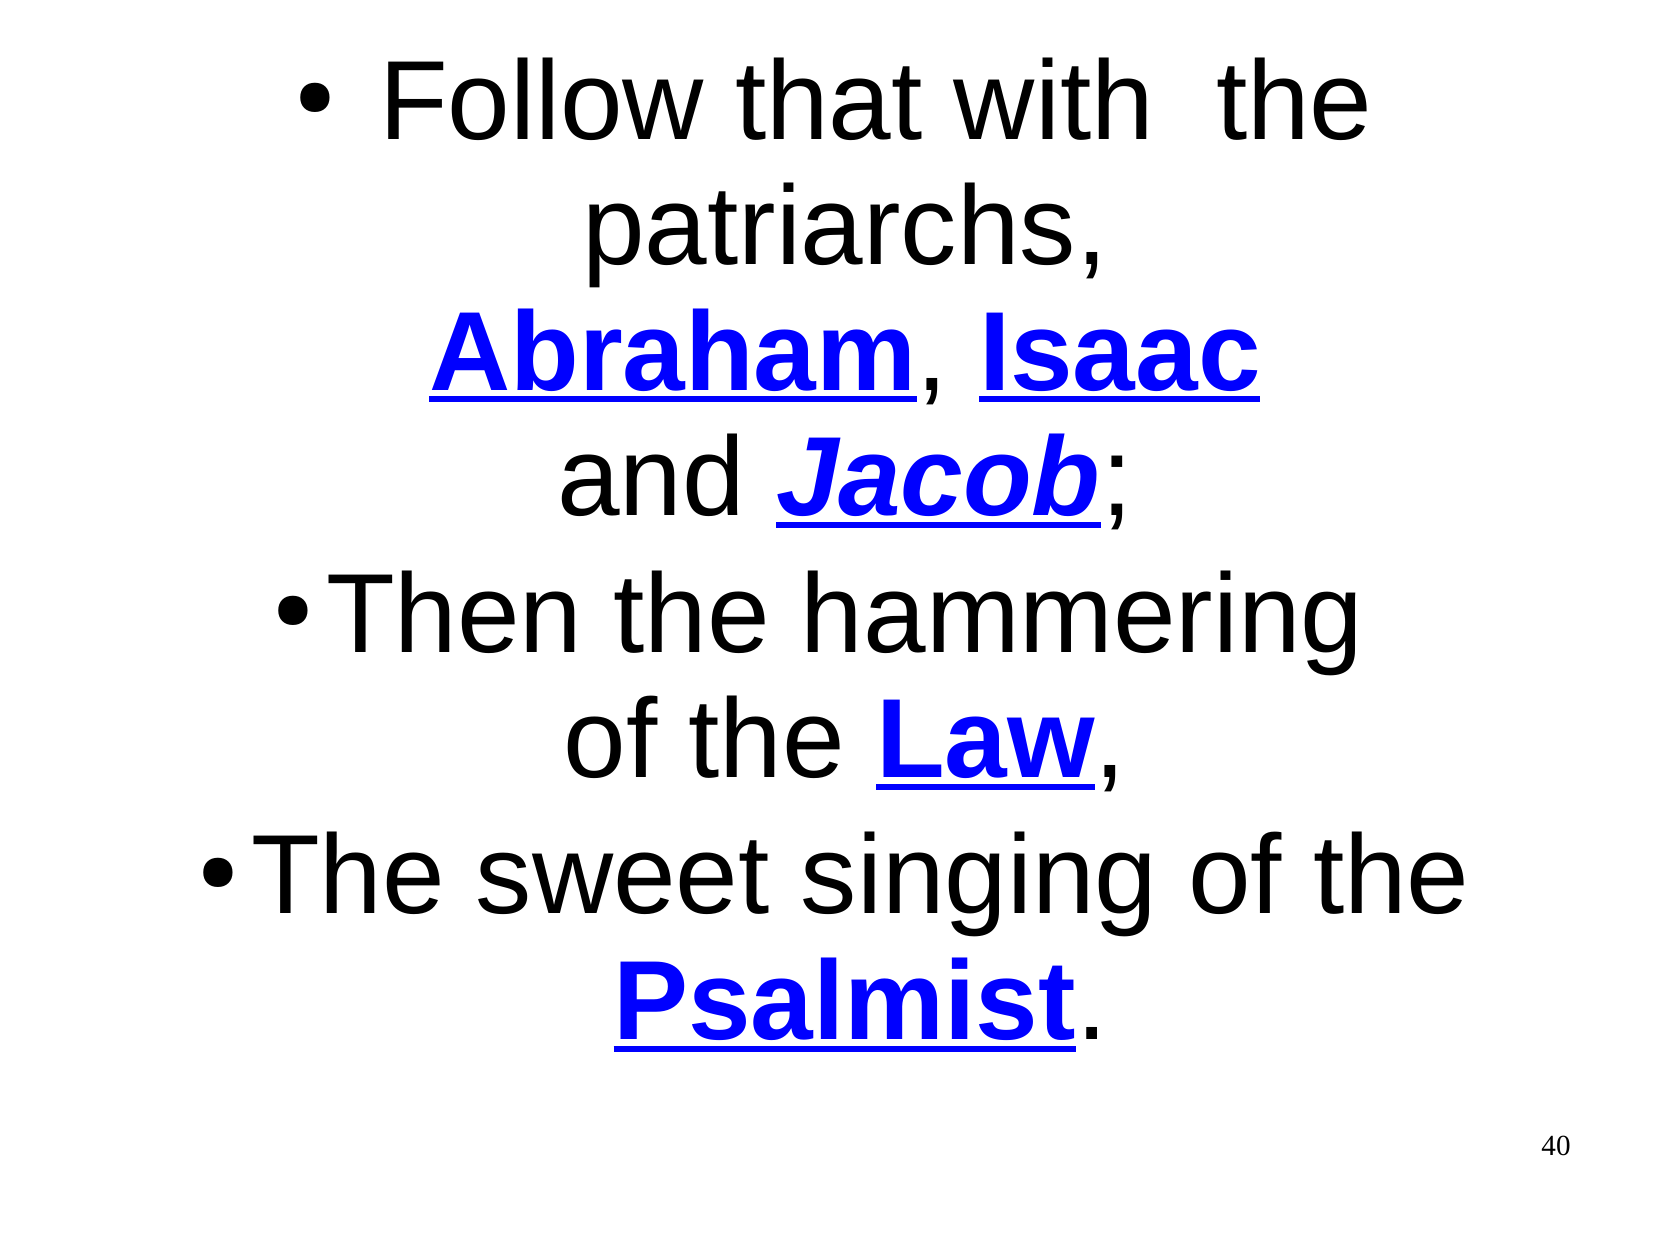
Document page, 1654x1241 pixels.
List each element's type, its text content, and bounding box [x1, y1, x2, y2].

list Follow that with the patriarchs, Abraham, Isaac and Jacob; Then the hammering of the Law, The sweet singing of the Psalmist. [0, 37, 1651, 1238]
